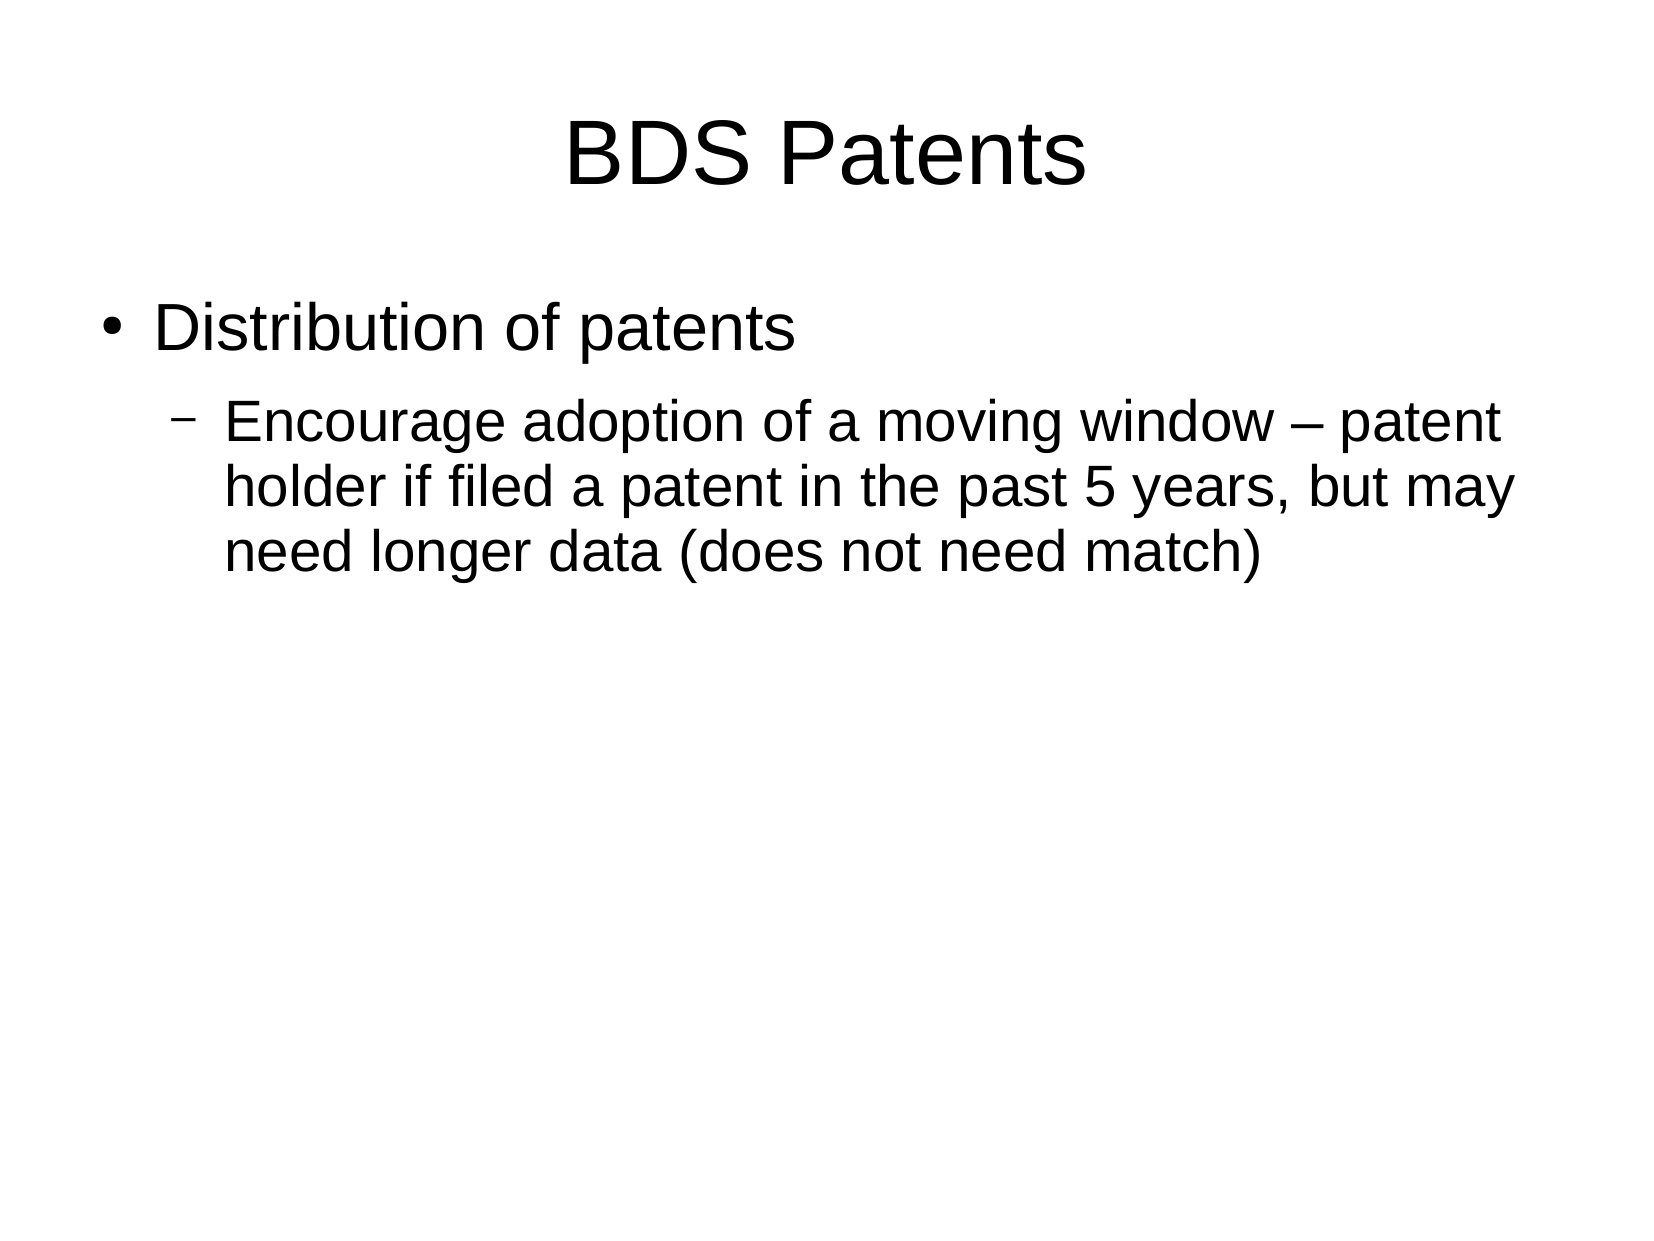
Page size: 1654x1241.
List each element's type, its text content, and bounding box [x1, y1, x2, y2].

title BDS Patents [82, 49, 1571, 257]
list Distribution of patents Encourage adoption of a moving window – patent holder if filed a patent in the past 5 years, but may need longer data (does not need match) [82, 290, 1571, 1010]
